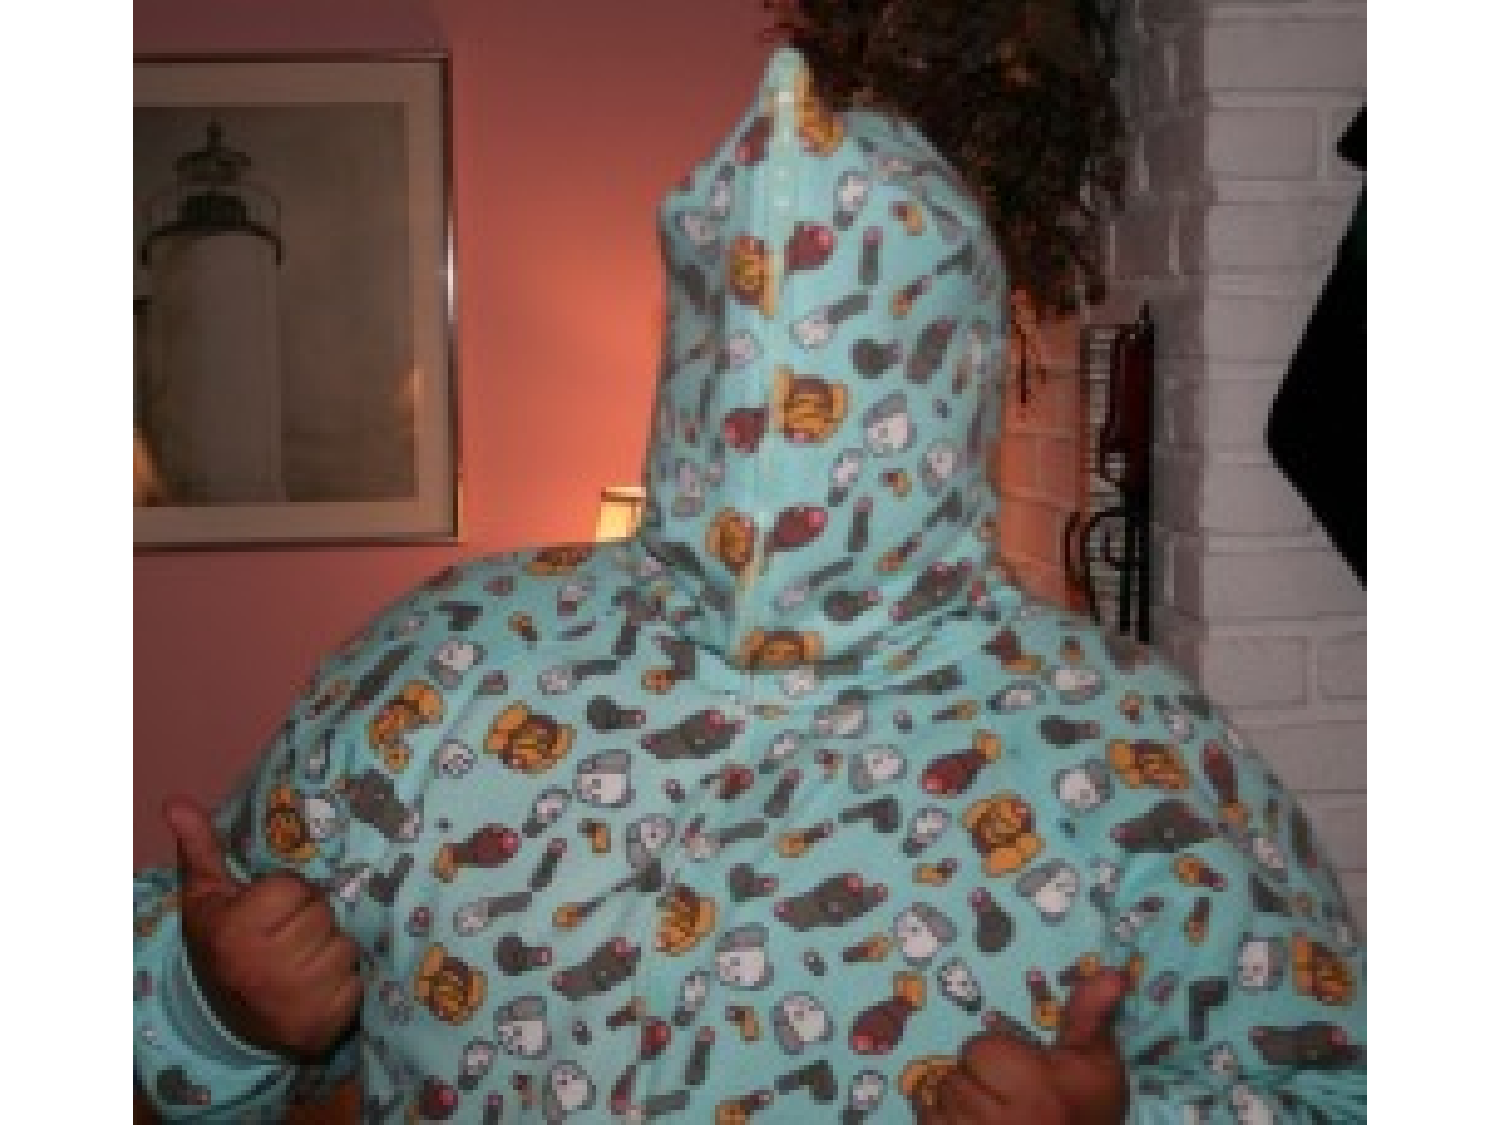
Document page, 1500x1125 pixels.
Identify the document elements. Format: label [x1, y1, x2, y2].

picture [133, 0, 1367, 1125]
